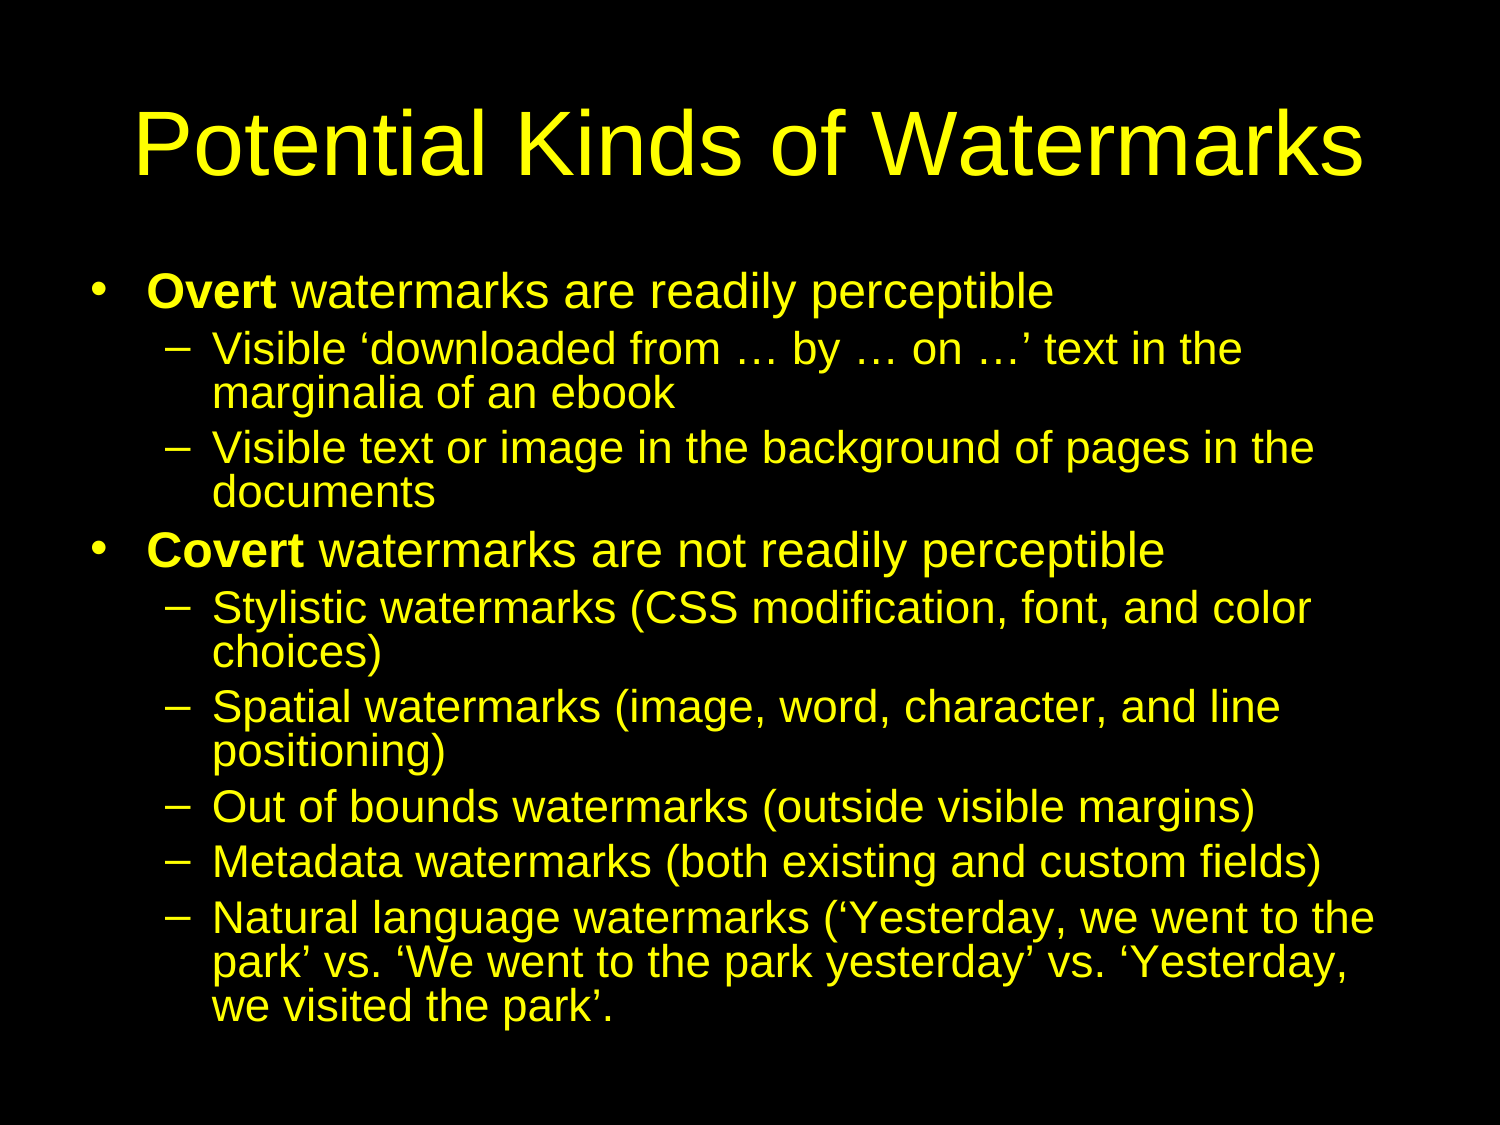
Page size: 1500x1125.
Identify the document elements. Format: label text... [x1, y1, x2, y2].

list Overt watermarks are readily perceptible Visible ‘downloaded from … by … on …’ text in the marginalia of an ebook Visible text or image in the background of pages in the documents Covert watermarks are not readily perceptible Stylistic watermarks (CSS modification, font, and color choices) Spatial watermarks (image, word, character, and line positioning) Out of bounds watermarks (outside visible margins) Metadata watermarks (both existing and custom fields) Natural language watermarks (‘Yesterday, we went to the park’ vs. ‘We went to the park yesterday’ vs. ‘Yesterday, we visited the park’. [75, 262, 1426, 1038]
title Potential Kinds of Watermarks [75, 45, 1426, 233]
